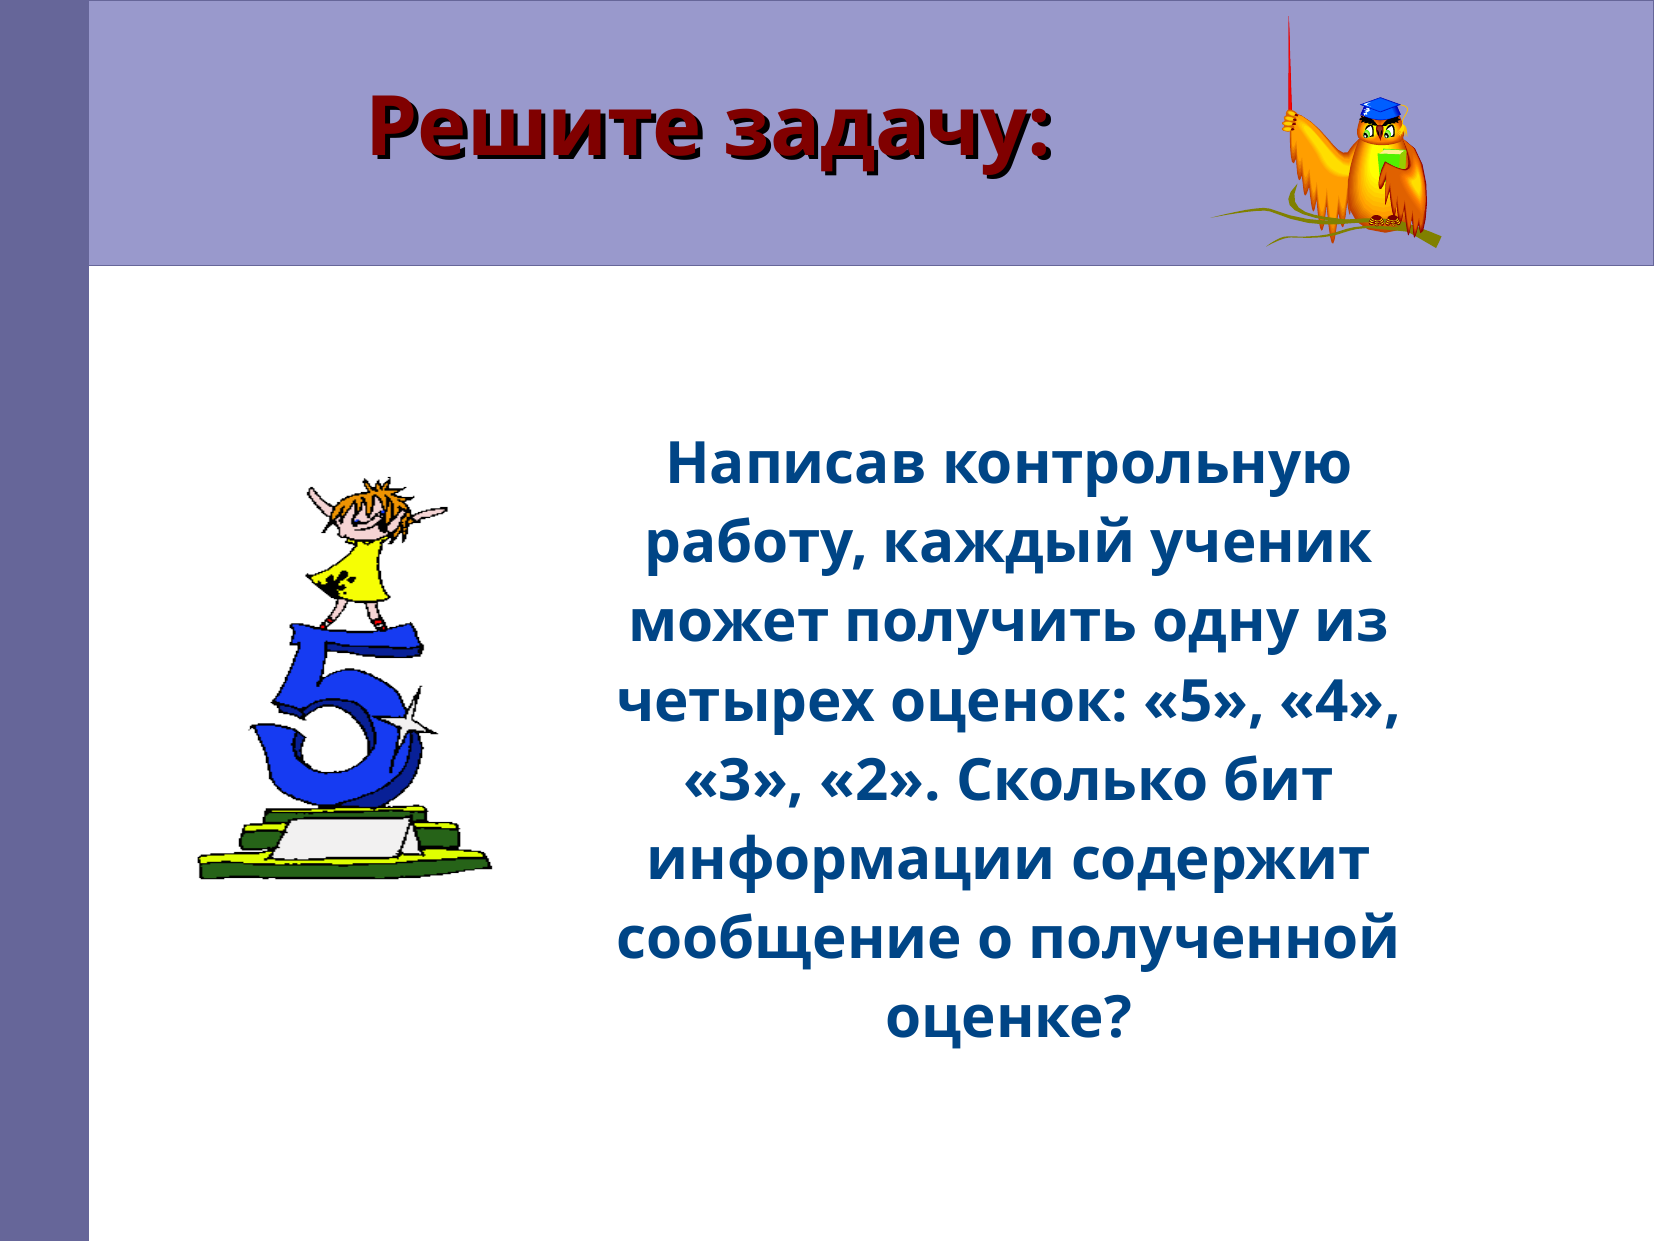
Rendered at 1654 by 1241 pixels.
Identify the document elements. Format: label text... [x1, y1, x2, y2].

text_box Решите задачу: [147, 59, 1210, 183]
picture [1210, 15, 1444, 266]
picture [193, 472, 502, 882]
text_box Написав контрольную работу, каждый ученик может получить одну из четырех оценок: «5», «4», «3», «2». Сколько бит информации содержит сообщение о полученной оценке? [560, 413, 1457, 1063]
